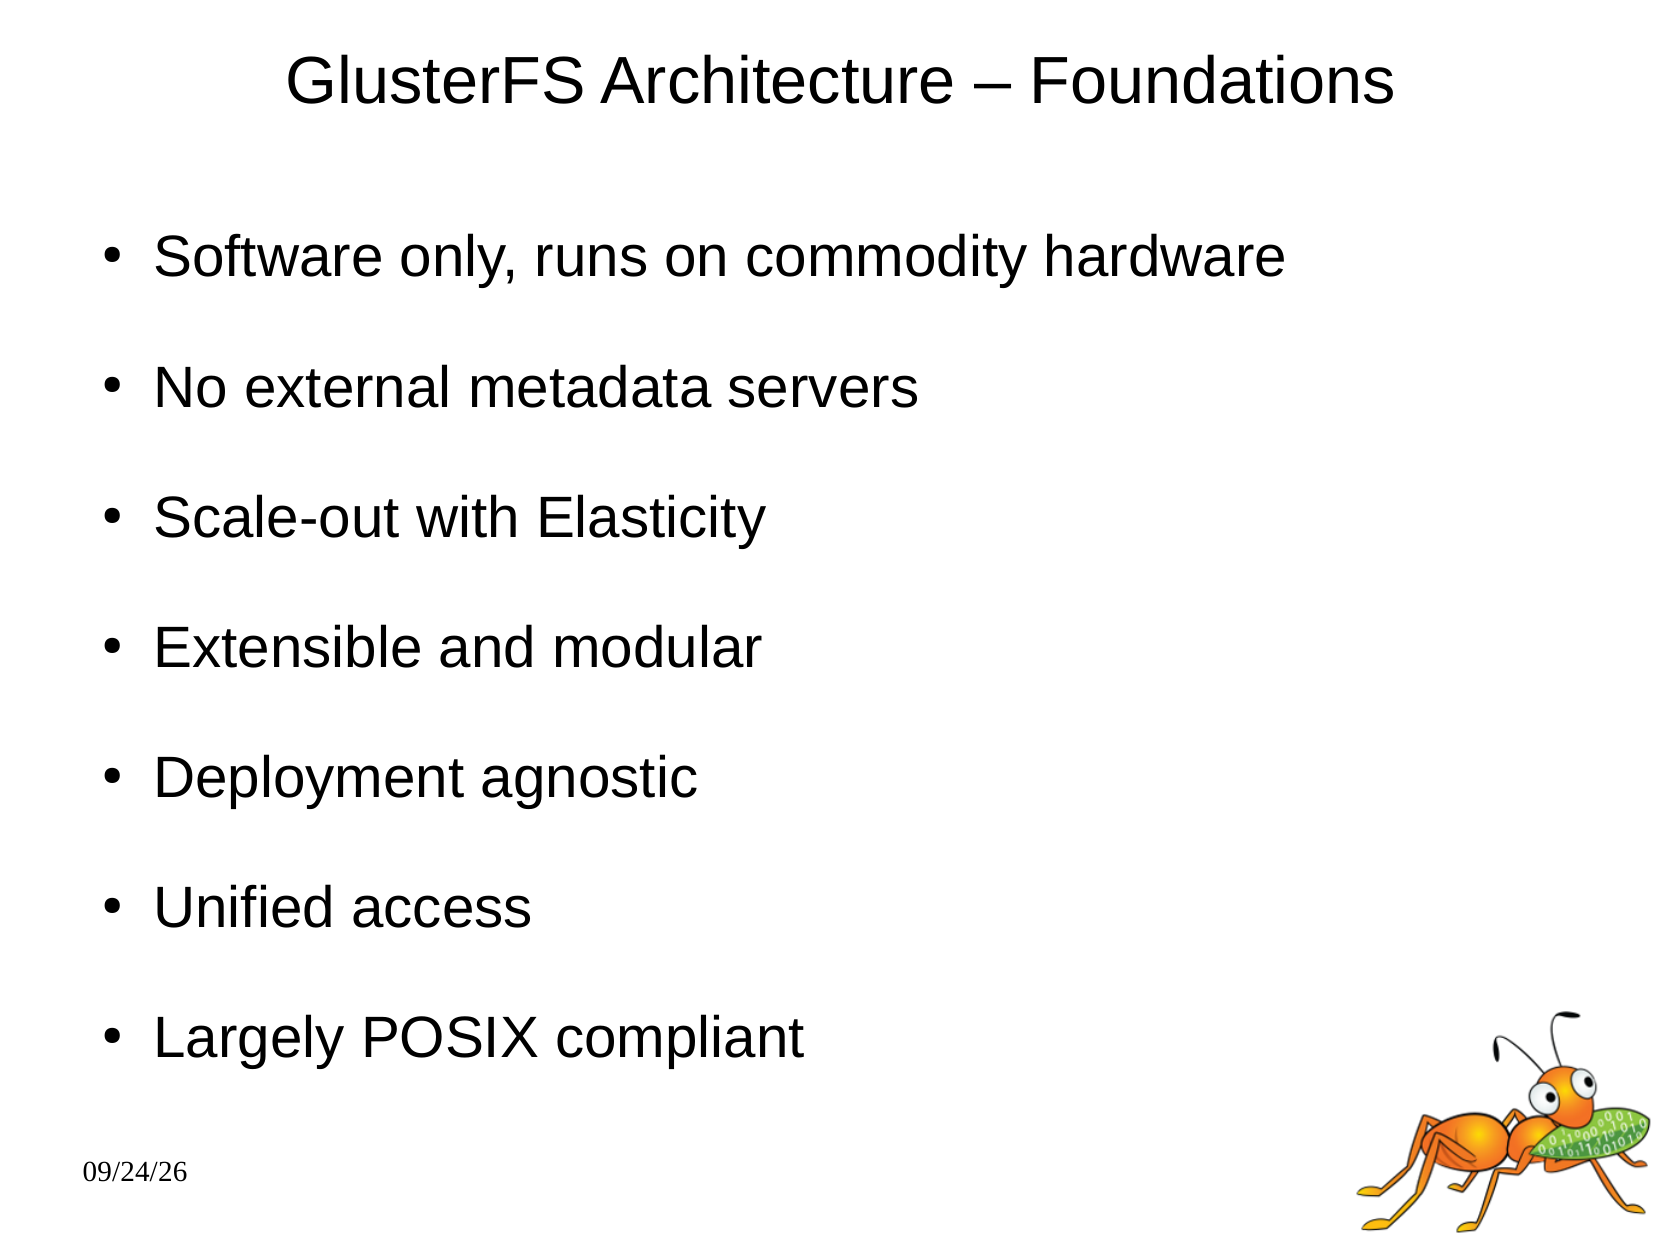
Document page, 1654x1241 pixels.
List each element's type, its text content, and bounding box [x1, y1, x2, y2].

text_box Software only, runs on commodity hardware No external metadata servers Scale-out with Elasticity Extensible and modular Deployment agnostic Unified access Largely POSIX compliant [87, 216, 1441, 1077]
picture [1353, 1009, 1654, 1235]
text_box GlusterFS Architecture – Foundations [30, 0, 1653, 168]
